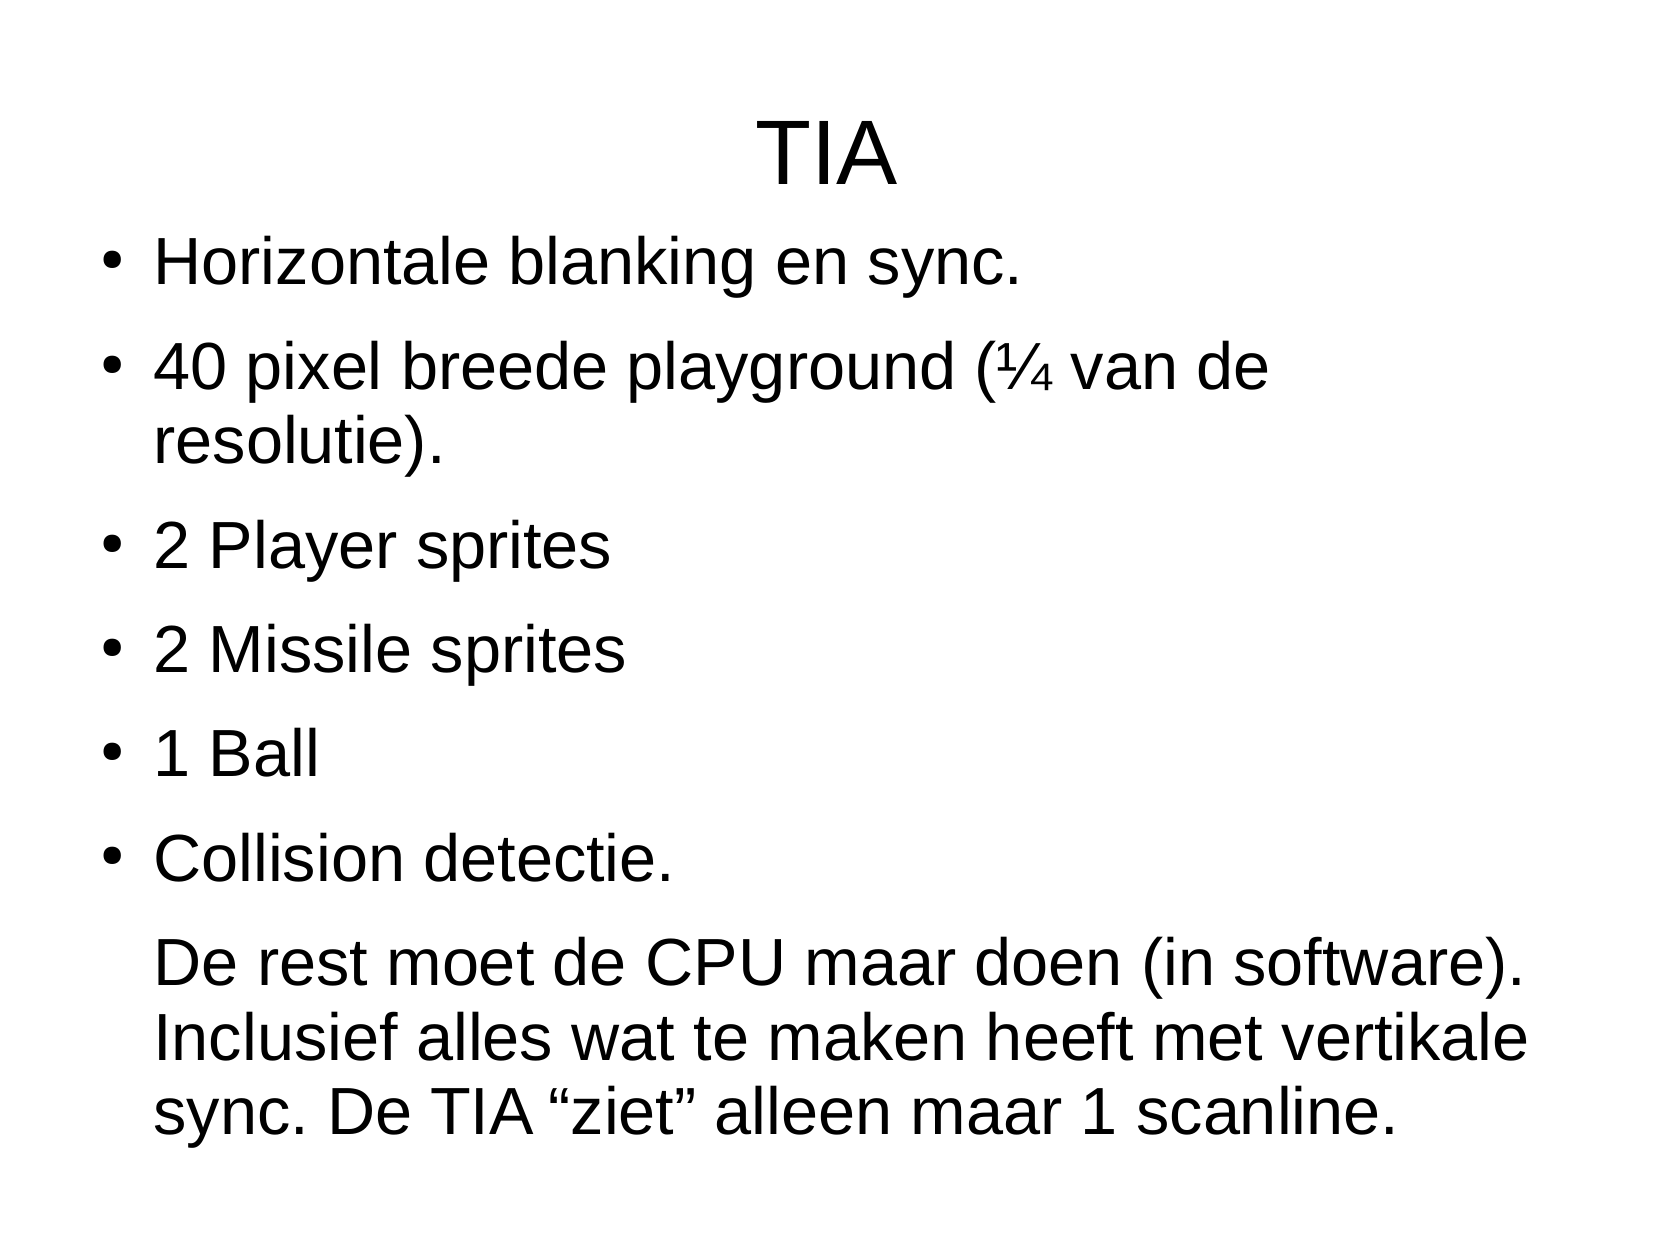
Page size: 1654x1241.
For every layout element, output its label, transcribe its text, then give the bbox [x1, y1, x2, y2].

title TIA [82, 49, 1571, 224]
list Horizontale blanking en sync. 40 pixel breede playground (¼ van de resolutie). 2 Player sprites 2 Missile sprites 1 Ball Collision detectie. De rest moet de CPU maar doen (in software). Inclusief alles wat te maken heeft met vertikale sync. De TIA “ziet” alleen maar 1 scanline. [82, 224, 1571, 1182]
